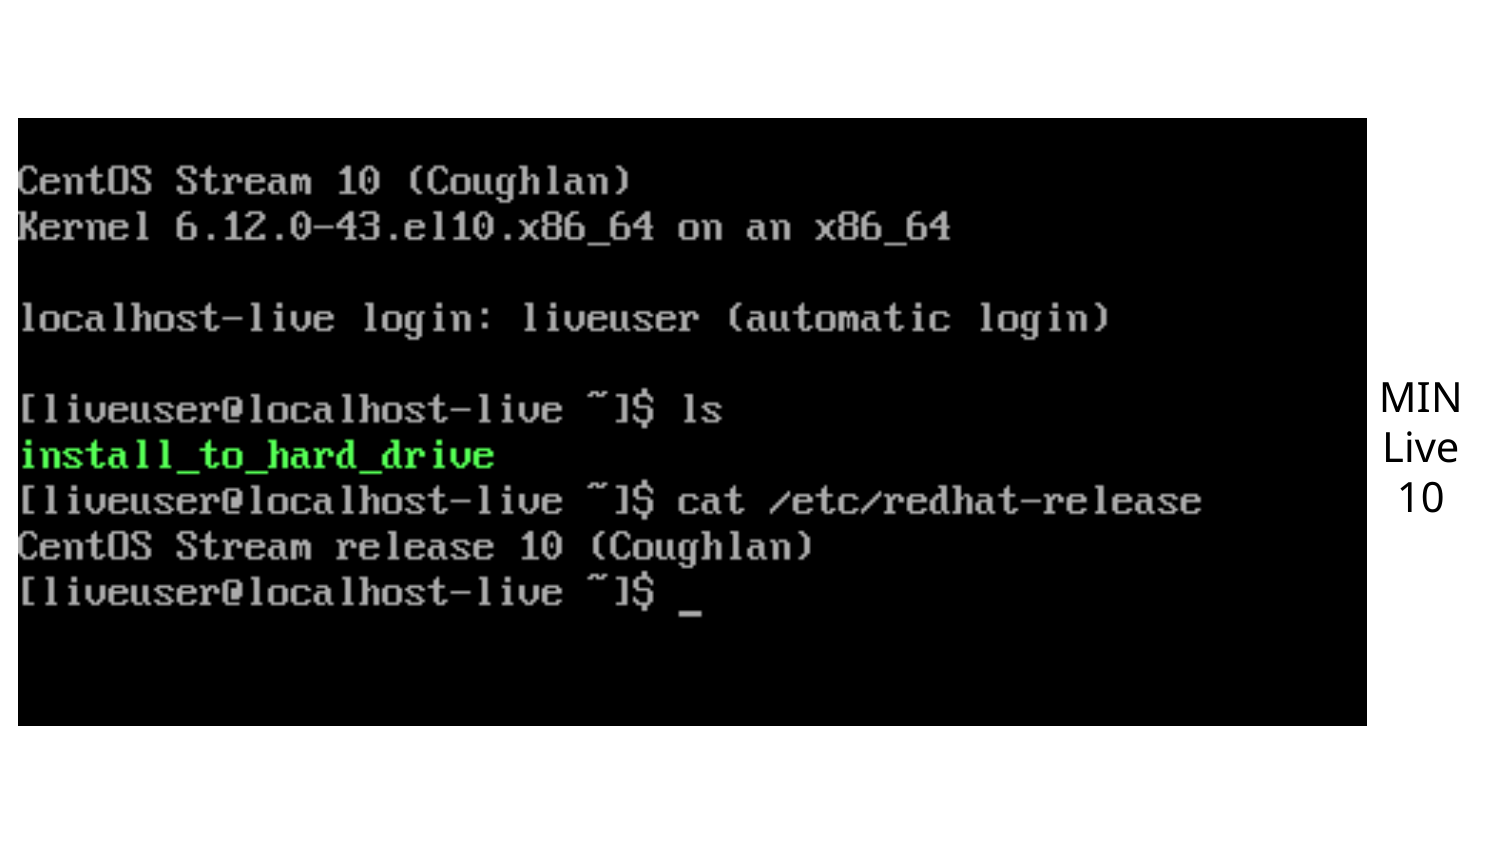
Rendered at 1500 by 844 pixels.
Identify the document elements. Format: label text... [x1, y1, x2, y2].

text_box MIN Live 10 [1367, 356, 1500, 537]
picture [18, 118, 1367, 726]
